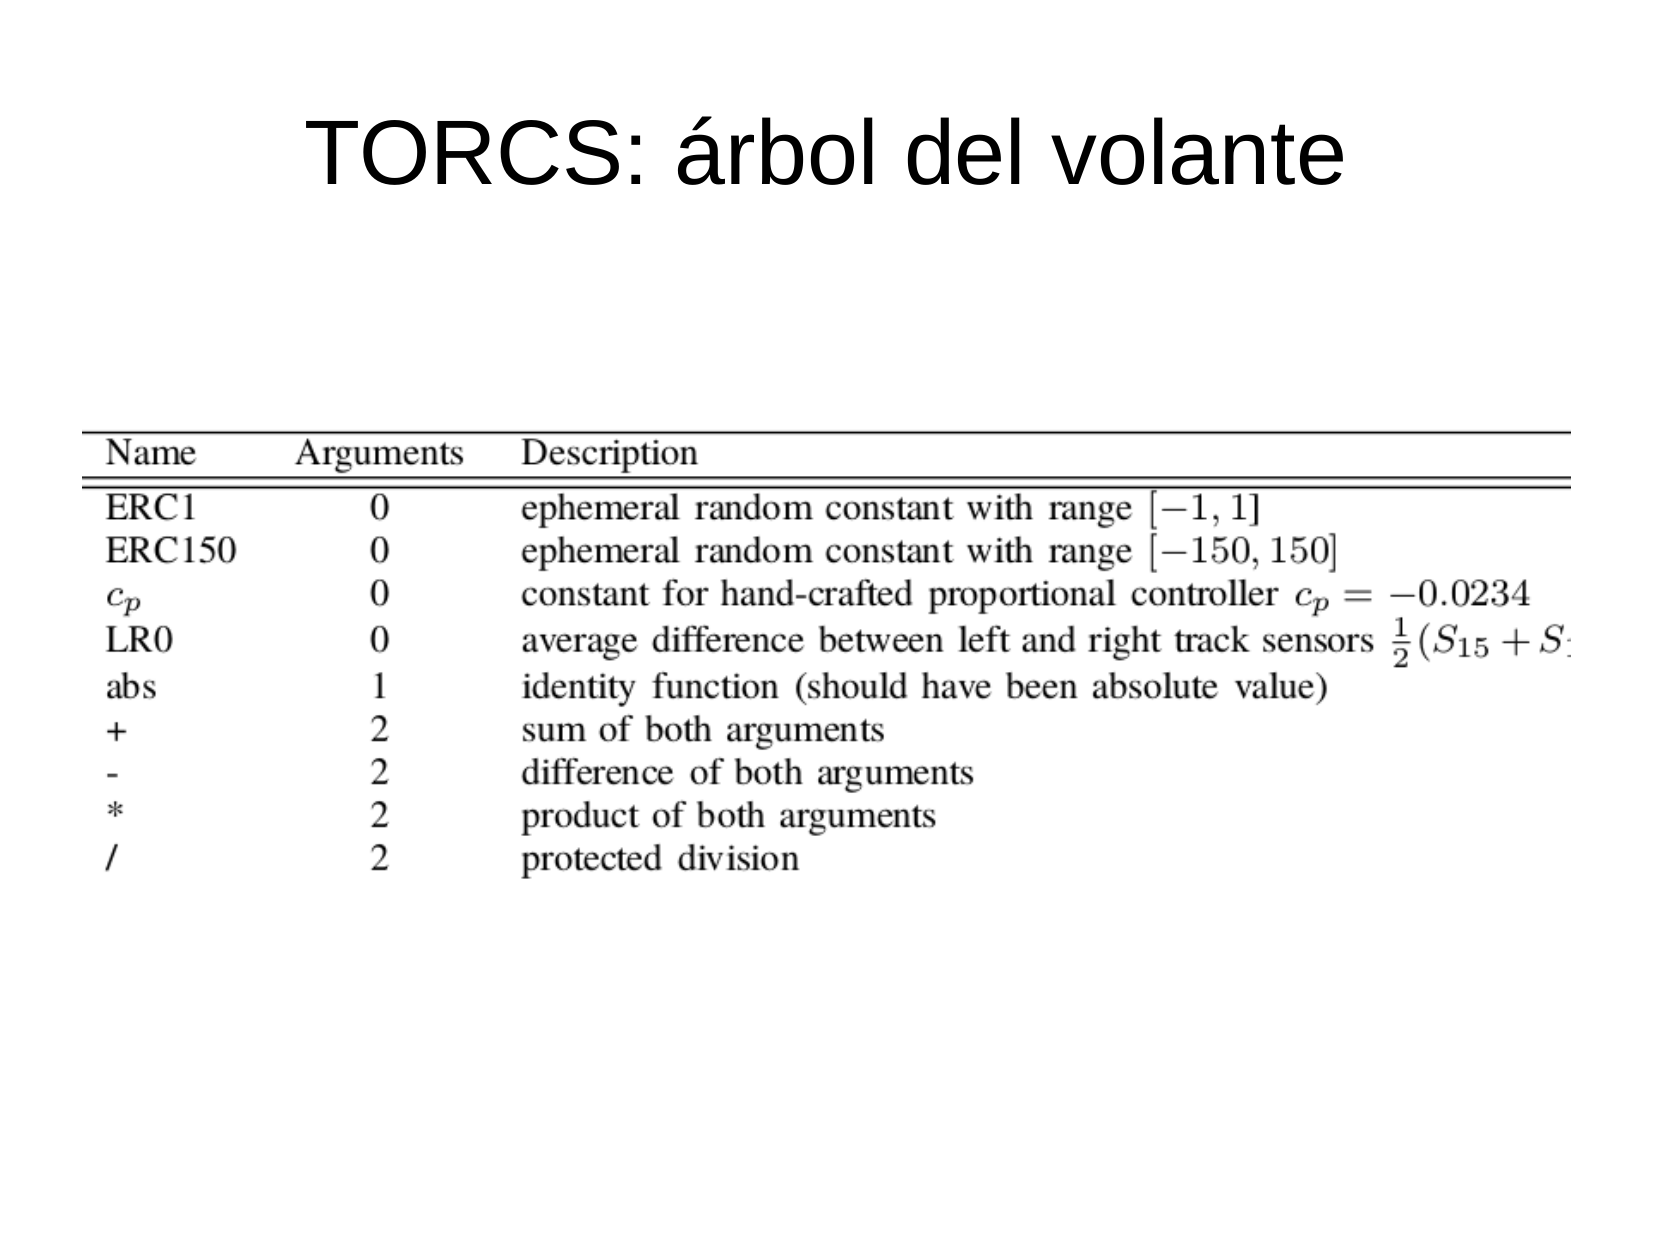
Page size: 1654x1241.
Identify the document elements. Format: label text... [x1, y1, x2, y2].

picture [82, 408, 1571, 891]
title TORCS: árbol del volante [82, 49, 1571, 257]
